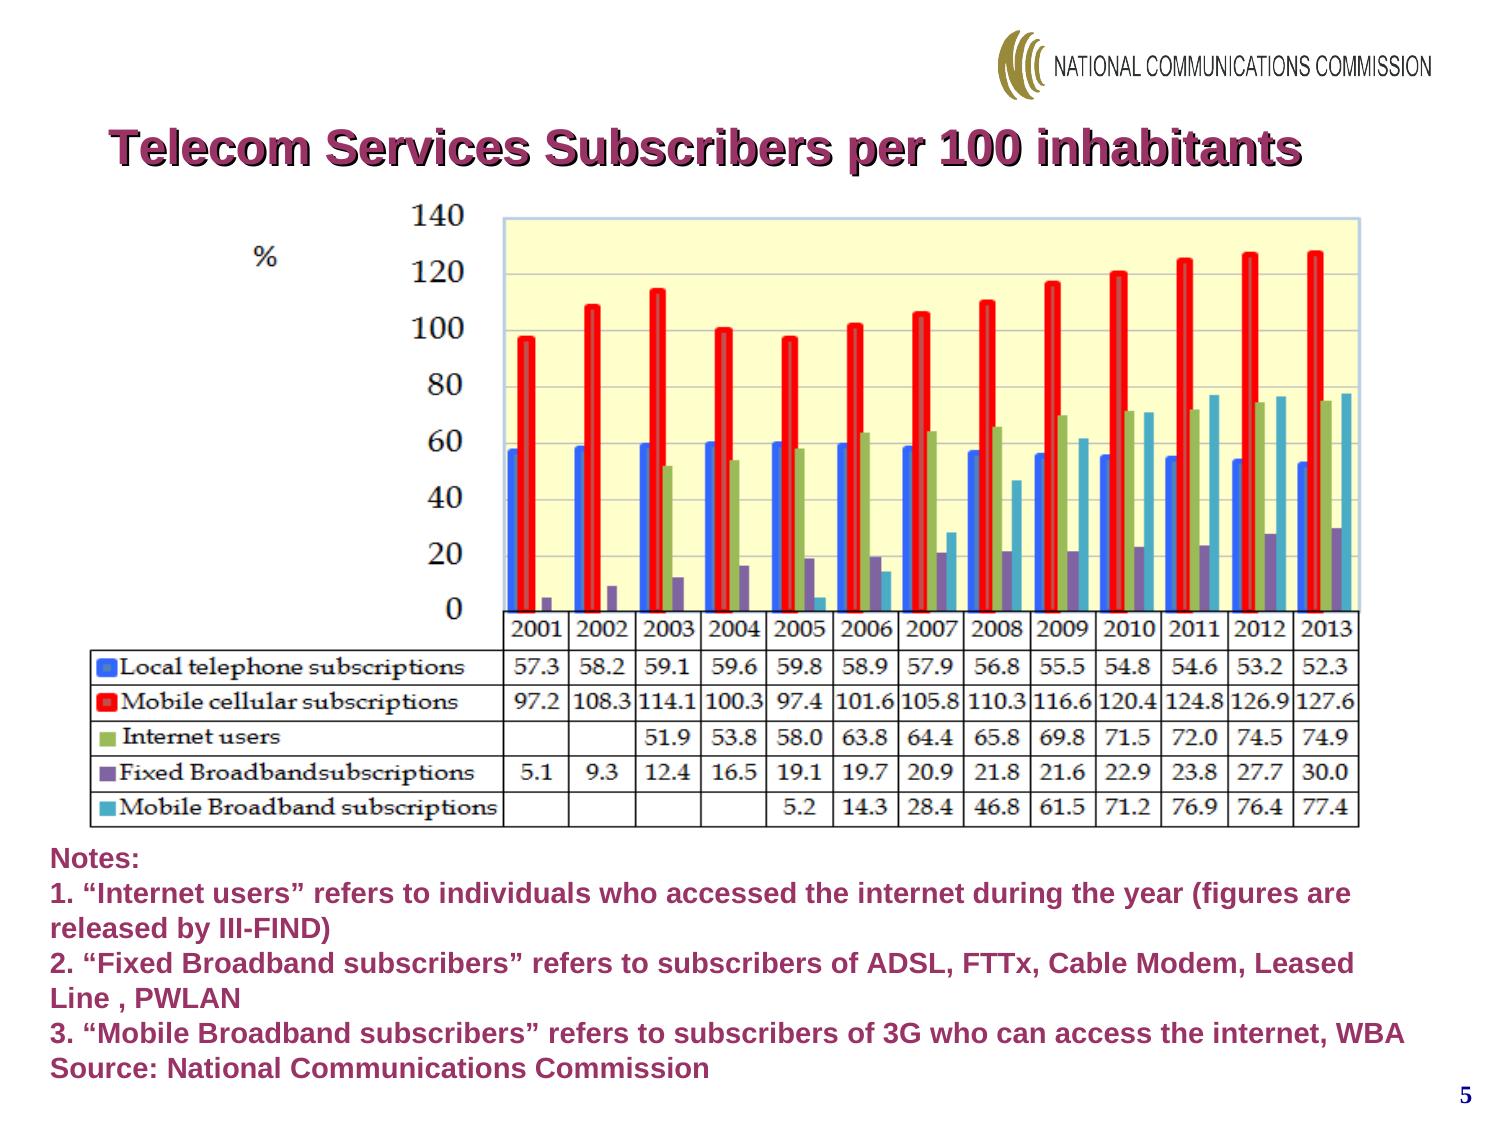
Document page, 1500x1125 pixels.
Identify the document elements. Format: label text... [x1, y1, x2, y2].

picture [64, 184, 1412, 835]
text_box Telecom Services Subscribers per 100 inhabitants [46, 81, 1365, 208]
picture [998, 30, 1432, 100]
text_box Notes: 1. “Internet users” refers to individuals who accessed the internet during the year (figures are released by III-FIND) 2. “Fixed Broadband subscribers” refers to subscribers of ADSL, FTTx, Cable Modem, Leased Line , PWLAN 3. “Mobile Broadband subscribers” refers to subscribers of 3G who can access the internet, WBA Source: National Communications Commission [35, 831, 1429, 1093]
